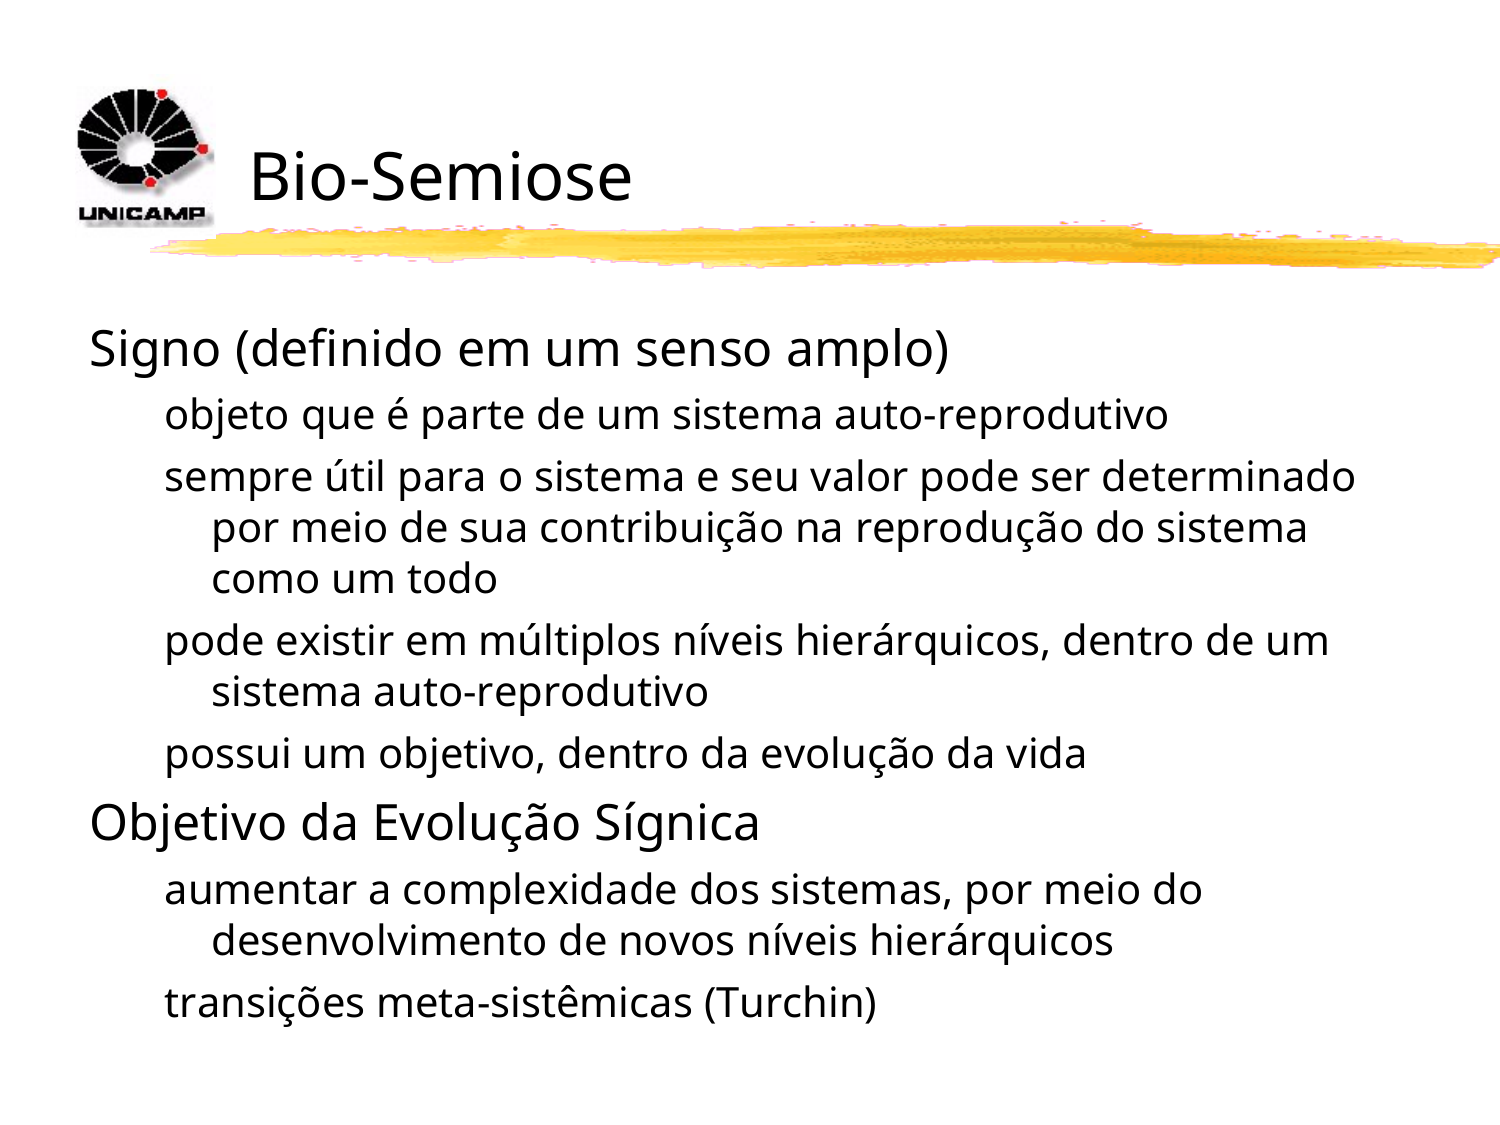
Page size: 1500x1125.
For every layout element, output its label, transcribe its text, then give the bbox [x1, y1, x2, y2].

picture [75, 74, 1500, 279]
list Signo (definido em um senso amplo) objeto que é parte de um sistema auto-reprodutivo sempre útil para o sistema e seu valor pode ser determinado por meio de sua contribuição na reprodução do sistema como um todo pode existir em múltiplos níveis hierárquicos, dentro de um sistema auto-reprodutivo possui um objetivo, dentro da evolução da vida Objetivo da Evolução Sígnica aumentar a complexidade dos sistemas, por meio do desenvolvimento de novos níveis hierárquicos transições meta-sistêmicas (Turchin) [74, 309, 1417, 1024]
title Bio-Semiose [233, 37, 1434, 225]
